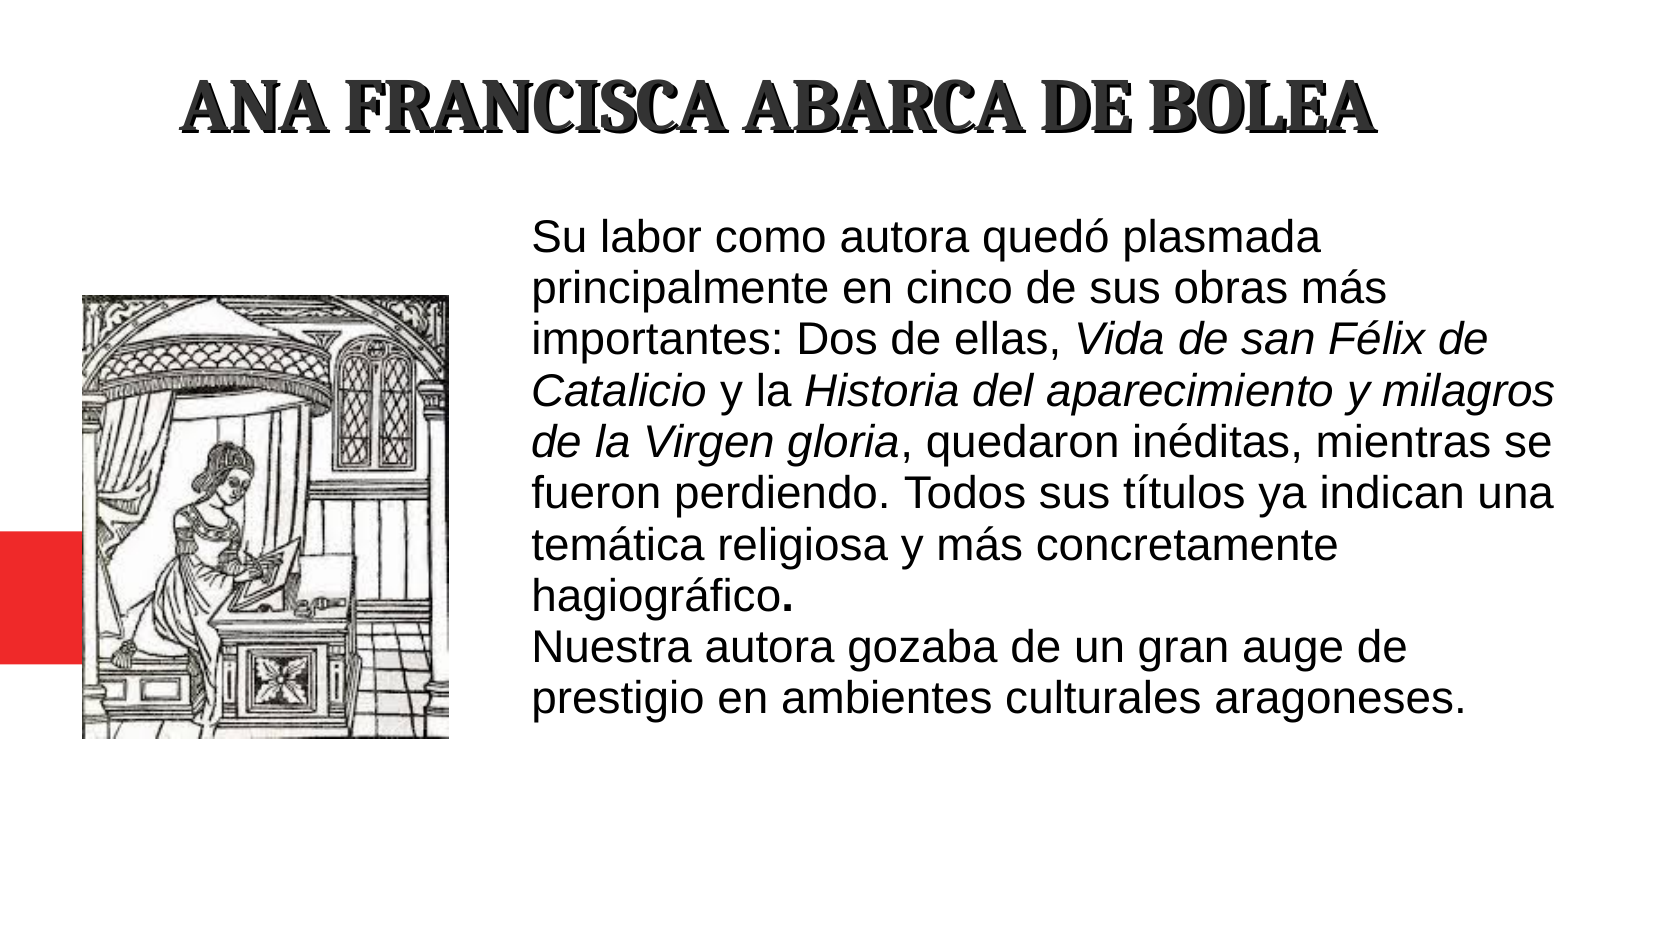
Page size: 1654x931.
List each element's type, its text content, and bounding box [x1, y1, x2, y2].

list Su labor como autora quedó plasmada principalmente en cinco de sus obras más importantes: Dos de ellas, Vida de san Félix de Catalicio y la Historia del aparecimiento y milagros de la Virgen gloria, quedaron inéditas, mientras se fueron perdiendo. Todos sus títulos ya indican una temática religiosa y más concretamente hagiográfico. Nuestra autora gozaba de un gran auge de prestigio en ambientes culturales aragoneses. [531, 211, 1583, 822]
title ANA FRANCISCA ABARCA DE BOLEA [0, 35, 1453, 177]
picture [82, 295, 449, 739]
